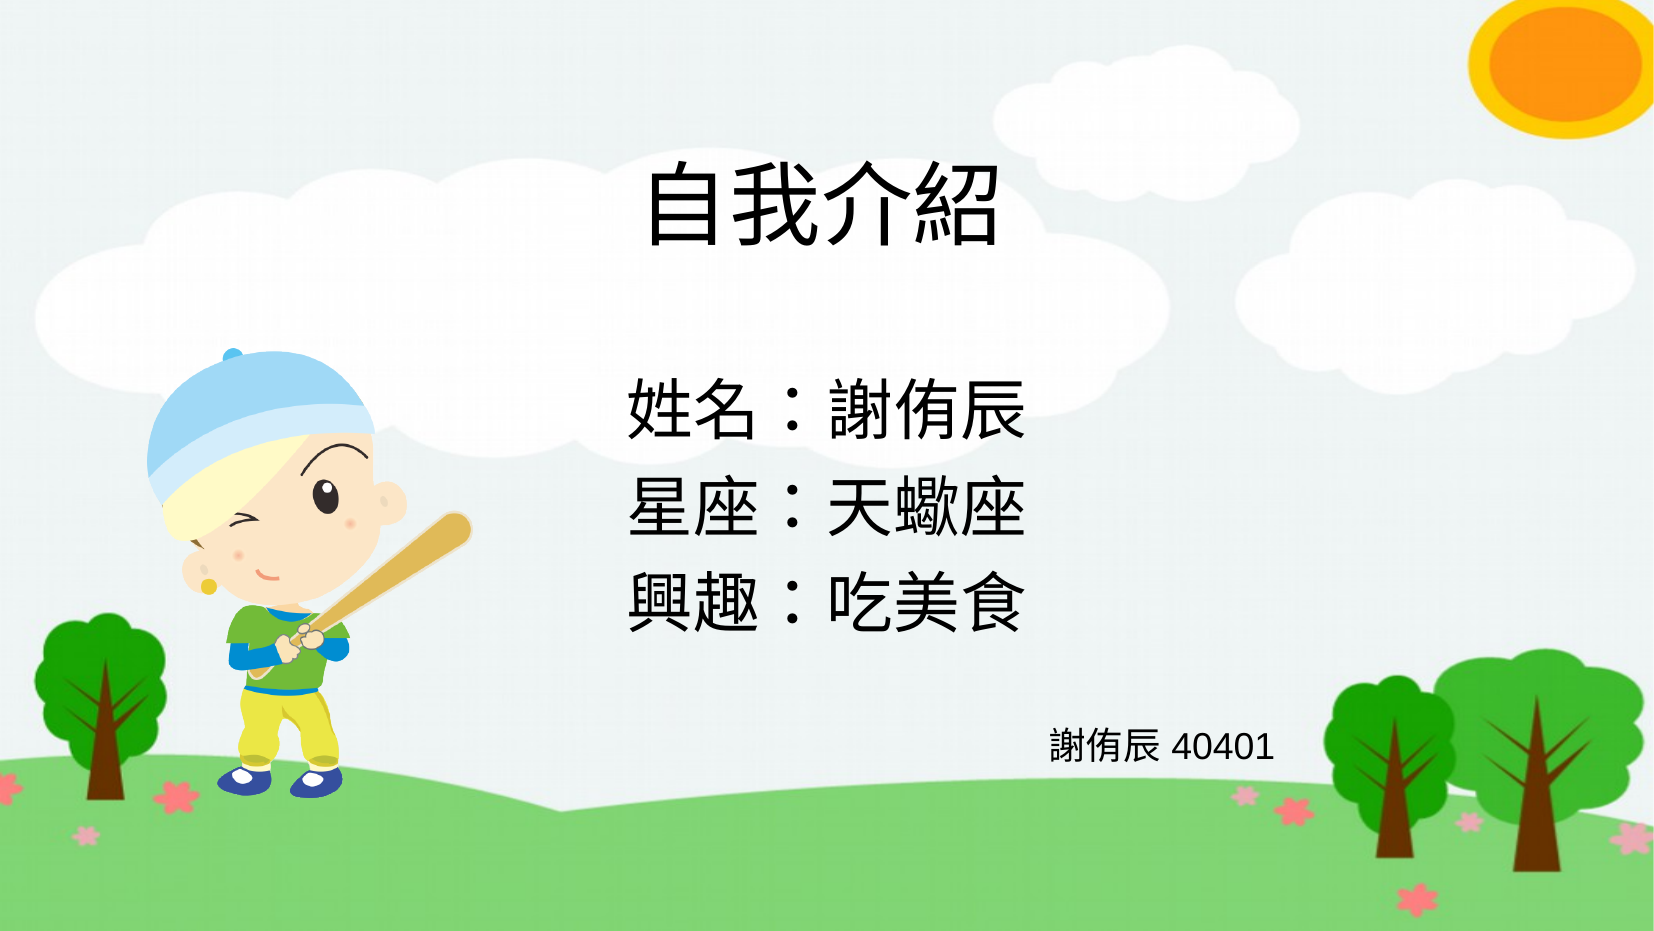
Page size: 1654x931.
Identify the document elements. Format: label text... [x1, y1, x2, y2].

text_box 謝侑辰40401 [1033, 708, 1300, 774]
picture [0, 0, 1654, 931]
title 自我介紹 [590, 88, 1063, 309]
subtitle 姓名：謝侑辰 星座：天蠍座 興趣：吃美食 [516, 324, 1137, 680]
